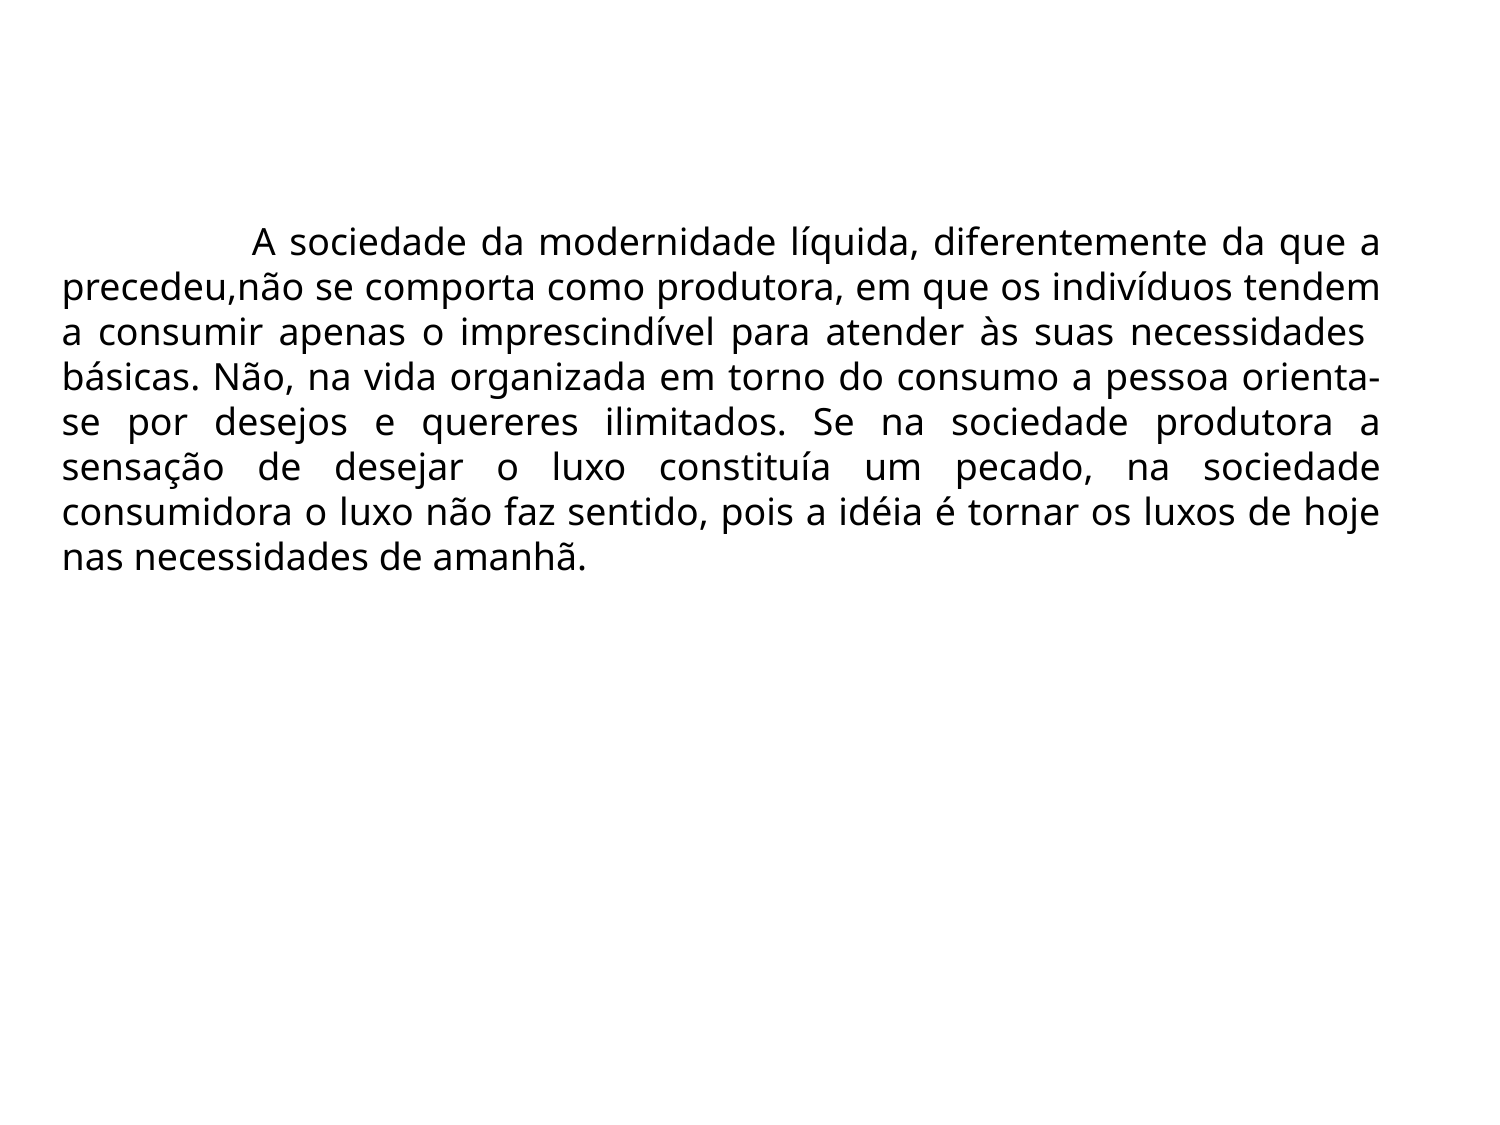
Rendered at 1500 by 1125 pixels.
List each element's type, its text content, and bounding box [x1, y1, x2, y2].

list A sociedade da modernidade líquida, diferentemente da que a precedeu,não se comporta como produtora, em que os indivíduos tendem a consumir apenas o imprescindível para atender às suas necessidades básicas. Não, na vida organizada em torno do consumo a pessoa orienta-se por desejos e quereres ilimitados. Se na sociedade produtora a sensação de desejar o luxo constituía um pecado, na sociedade consumidora o luxo não faz sentido, pois a idéia é tornar os luxos de hoje nas necessidades de amanhã. [46, 210, 1397, 954]
